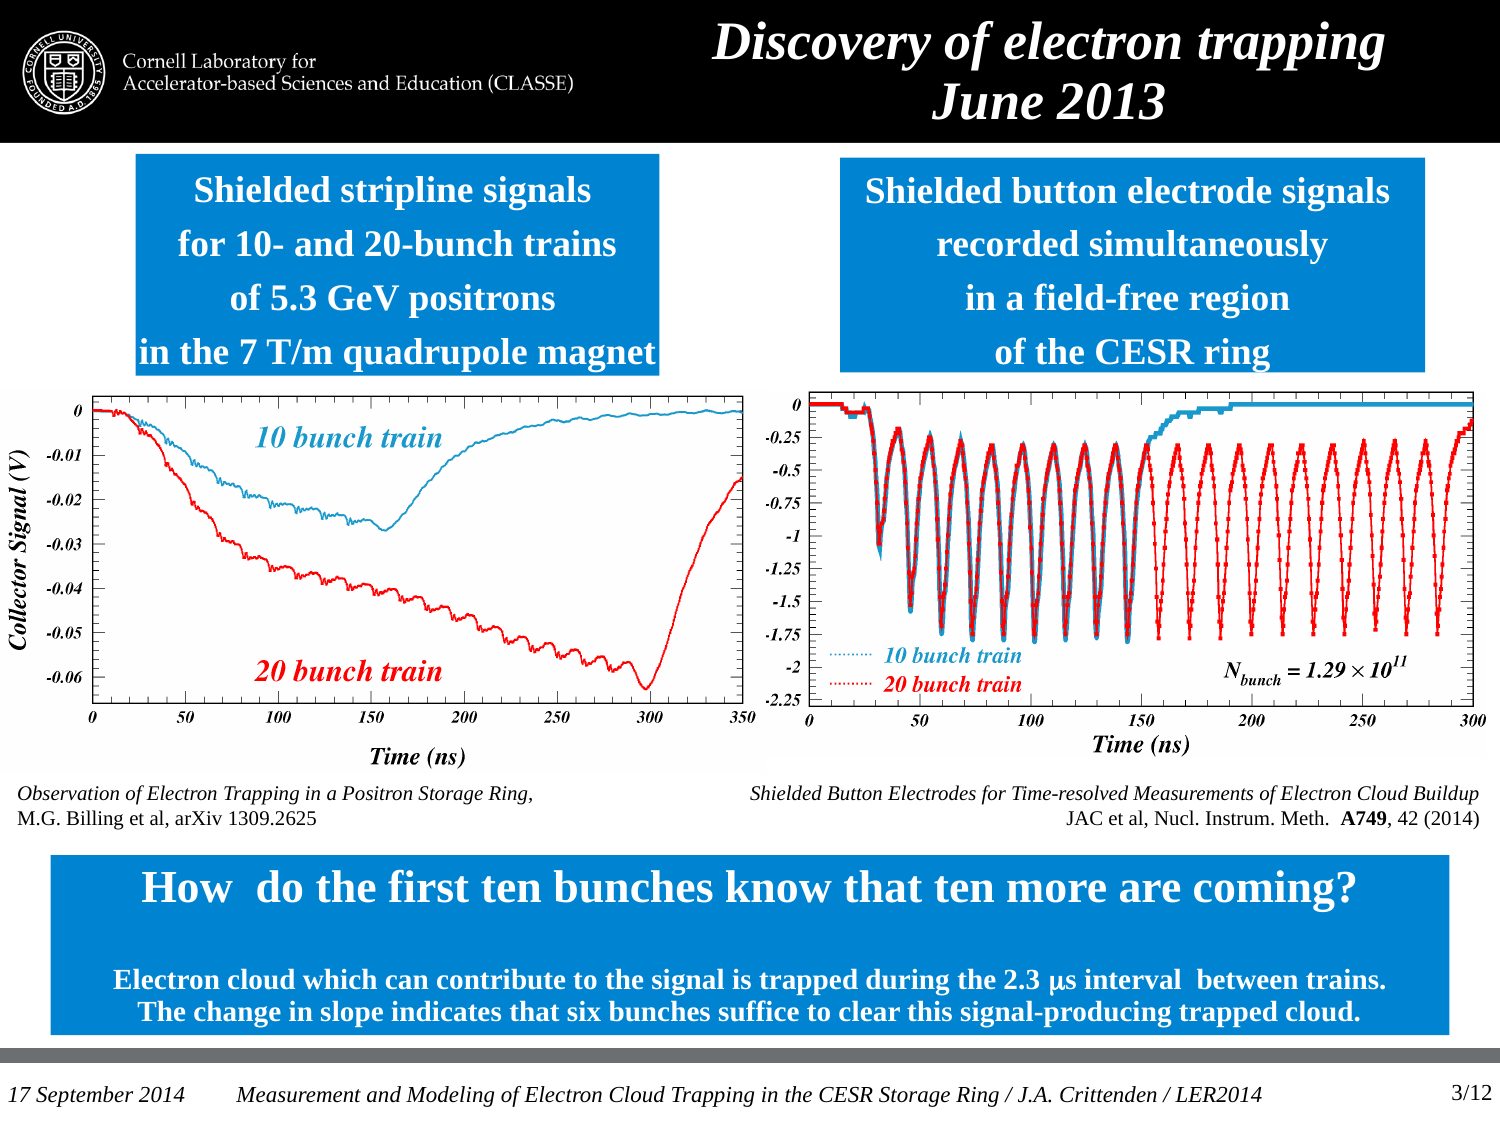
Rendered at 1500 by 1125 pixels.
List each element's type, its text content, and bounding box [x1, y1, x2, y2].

text_box Shielded button electrode signals recorded simultaneously in a field-free region of the CESR ring [840, 157, 1426, 373]
title Discovery of electron trapping June 2013 [600, 7, 1500, 136]
text_box How do the first ten bunches know that ten more are coming? Electron cloud which can contribute to the signal is trapped during the 2.3 ms interval between trains. The change in slope indicates that six bunches suffice to clear this signal-producing trapped cloud. [50, 855, 1450, 1036]
text_box Observation of Electron Trapping in a Positron Storage Ring, M.G. Billing et al, arXiv 1309.2625 [17, 780, 747, 831]
picture [0, 389, 1486, 774]
picture [0, 0, 1500, 143]
text_box Shielded stripline signals for 10- and 20-bunch trains of 5.3 GeV positrons in the 7 T/m quadrupole magnet [135, 153, 660, 376]
text_box Shielded Button Electrodes for Time-resolved Measurements of Electron Cloud Buildup JAC et al, Nucl. Instrum. Meth. A749, 42 (2014) [750, 780, 1480, 831]
